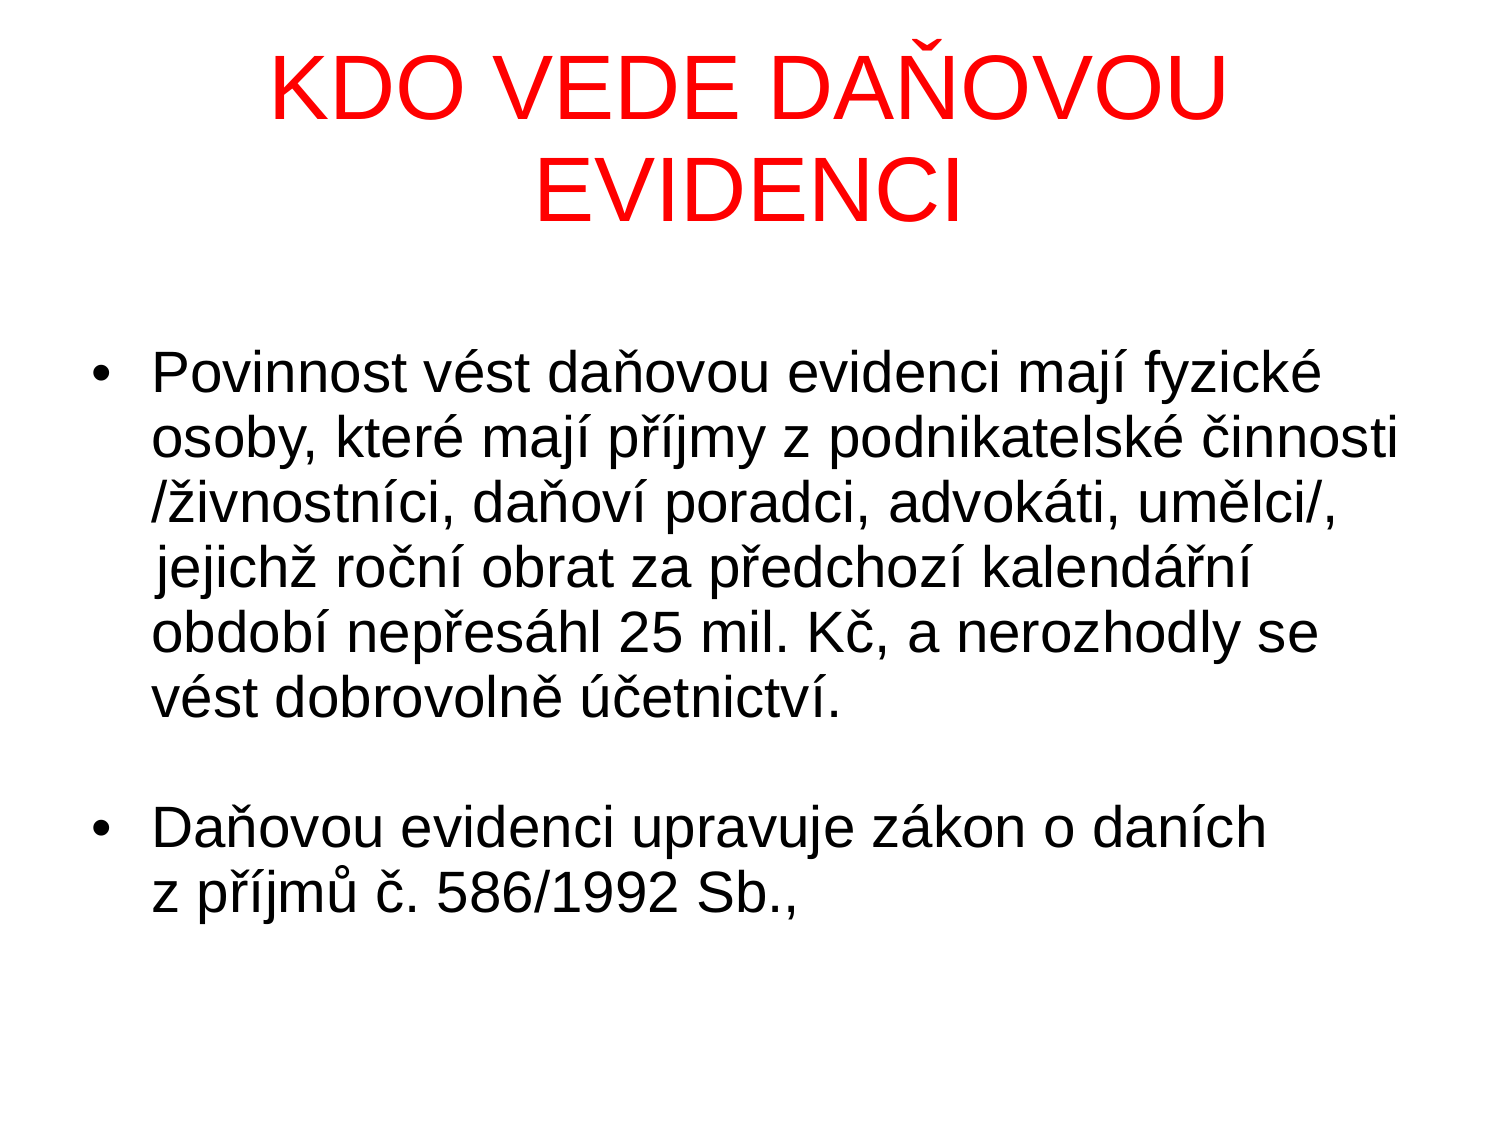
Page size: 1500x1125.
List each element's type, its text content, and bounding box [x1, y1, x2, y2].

list Povinnost vést daňovou evidenci mají fyzické osoby, které mají příjmy z podnikatelské činnosti /živnostníci, daňoví poradci, advokáti, umělci/, jejichž roční obrat za předchozí kalendářní období nepřesáhl 25 mil. Kč, a nerozhodly se vést dobrovolně účetnictví. Daňovou evidenci upravuje zákon o daních z příjmů č. 586/1992 Sb., [76, 267, 1424, 1052]
title KDO VEDE DAŇOVOU EVIDENCI [75, 21, 1426, 257]
